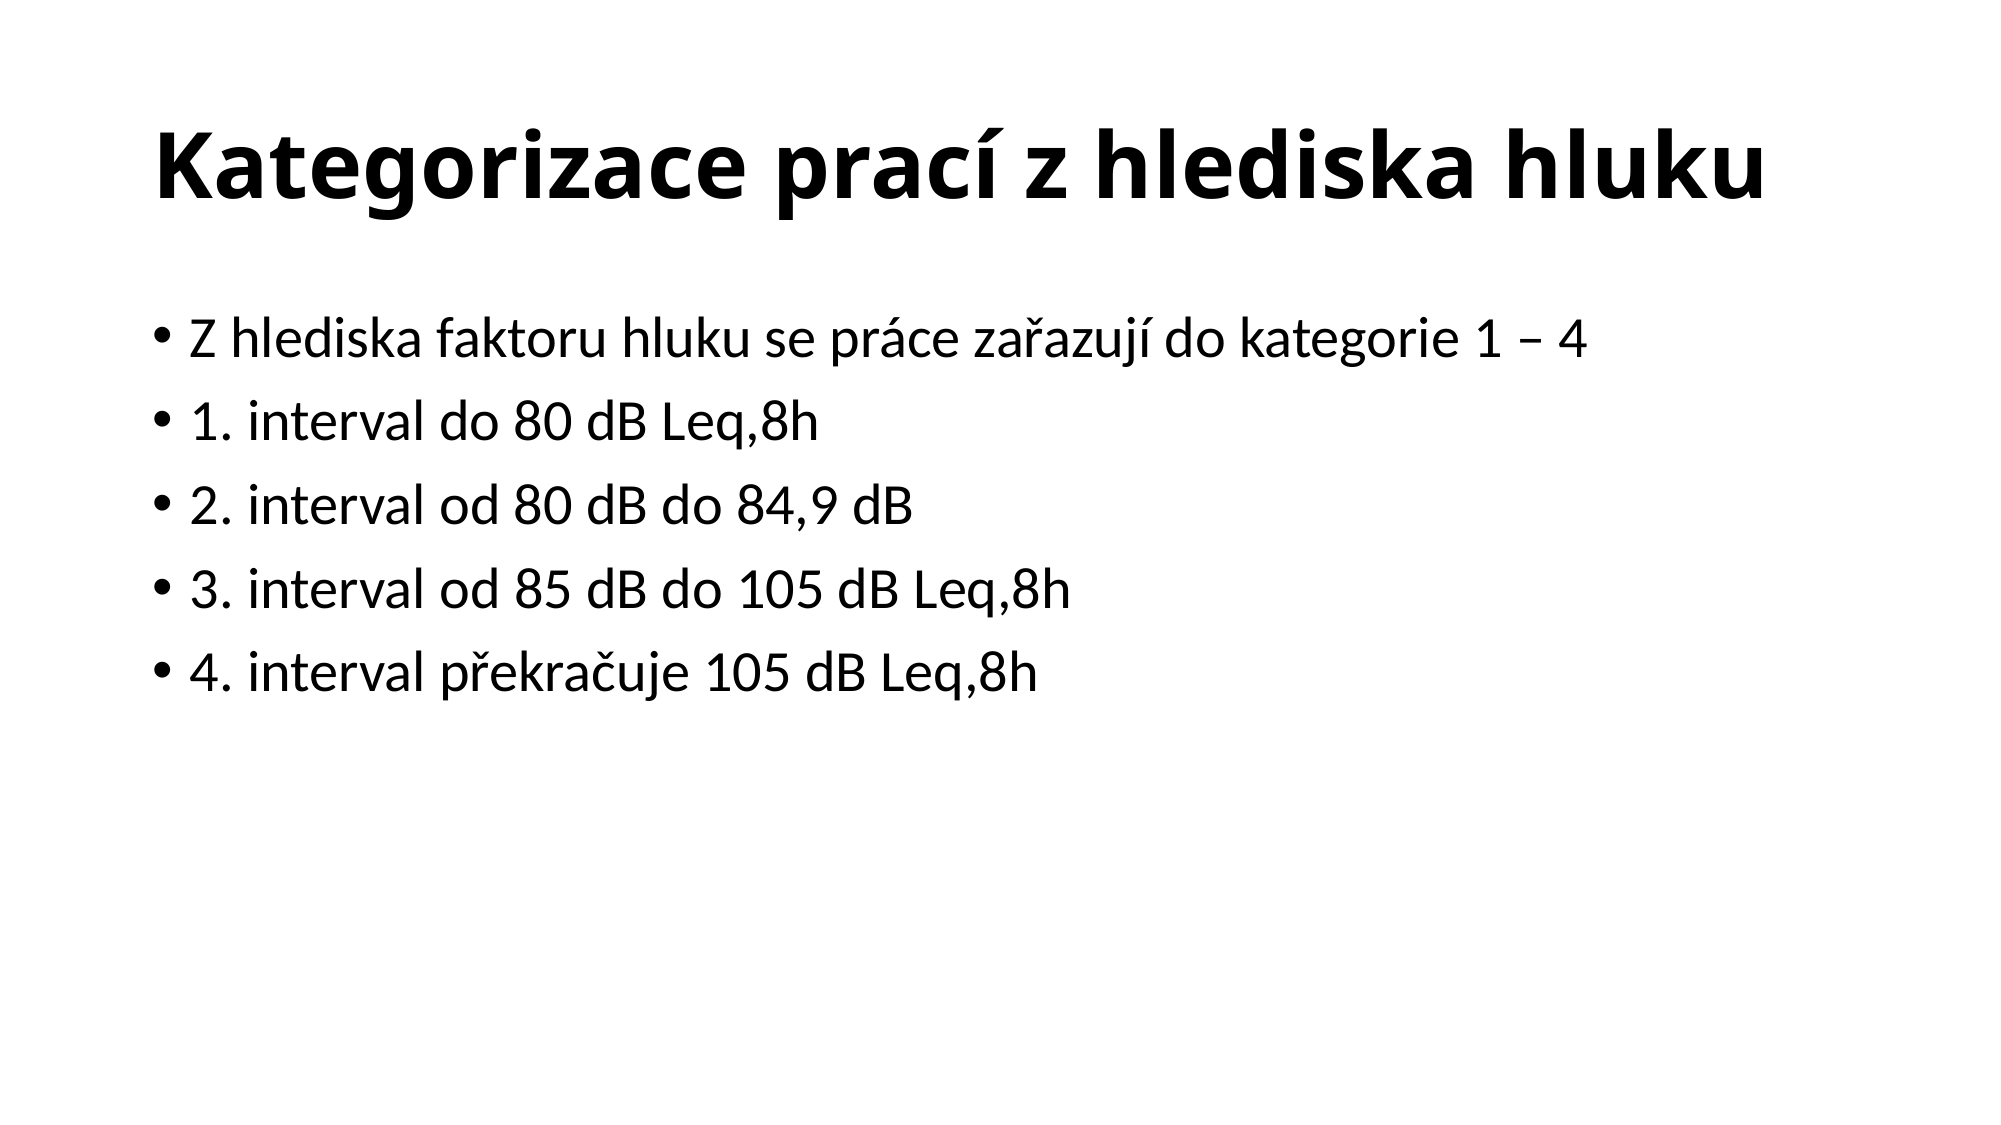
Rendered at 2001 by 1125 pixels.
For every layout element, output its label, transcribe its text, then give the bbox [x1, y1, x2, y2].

title Kategorizace prací z hlediska hluku [137, 59, 1863, 278]
list Z hlediska faktoru hluku se práce zařazují do kategorie 1 – 4 1. interval do 80 dB Leq,8h 2. interval od 80 dB do 84,9 dB 3. interval od 85 dB do 105 dB Leq,8h 4. interval překračuje 105 dB Leq,8h [137, 299, 1863, 1014]
